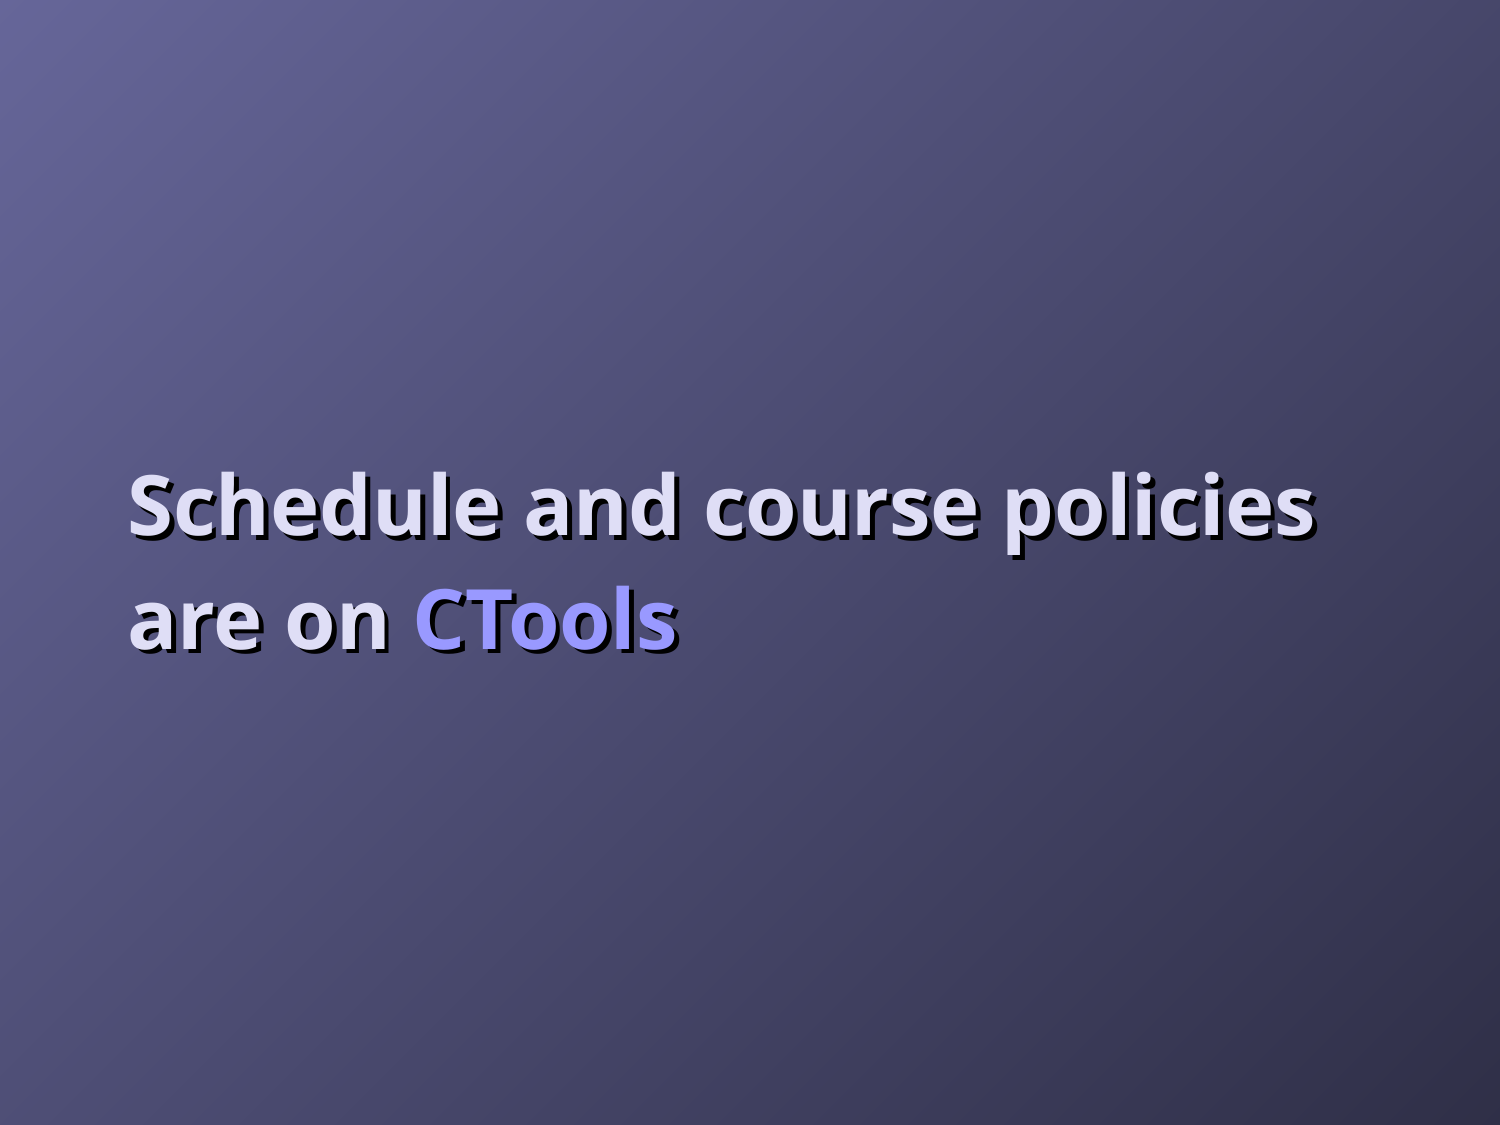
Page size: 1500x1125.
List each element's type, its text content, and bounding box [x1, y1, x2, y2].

title Schedule and course policies are on CTools [112, 451, 1388, 783]
